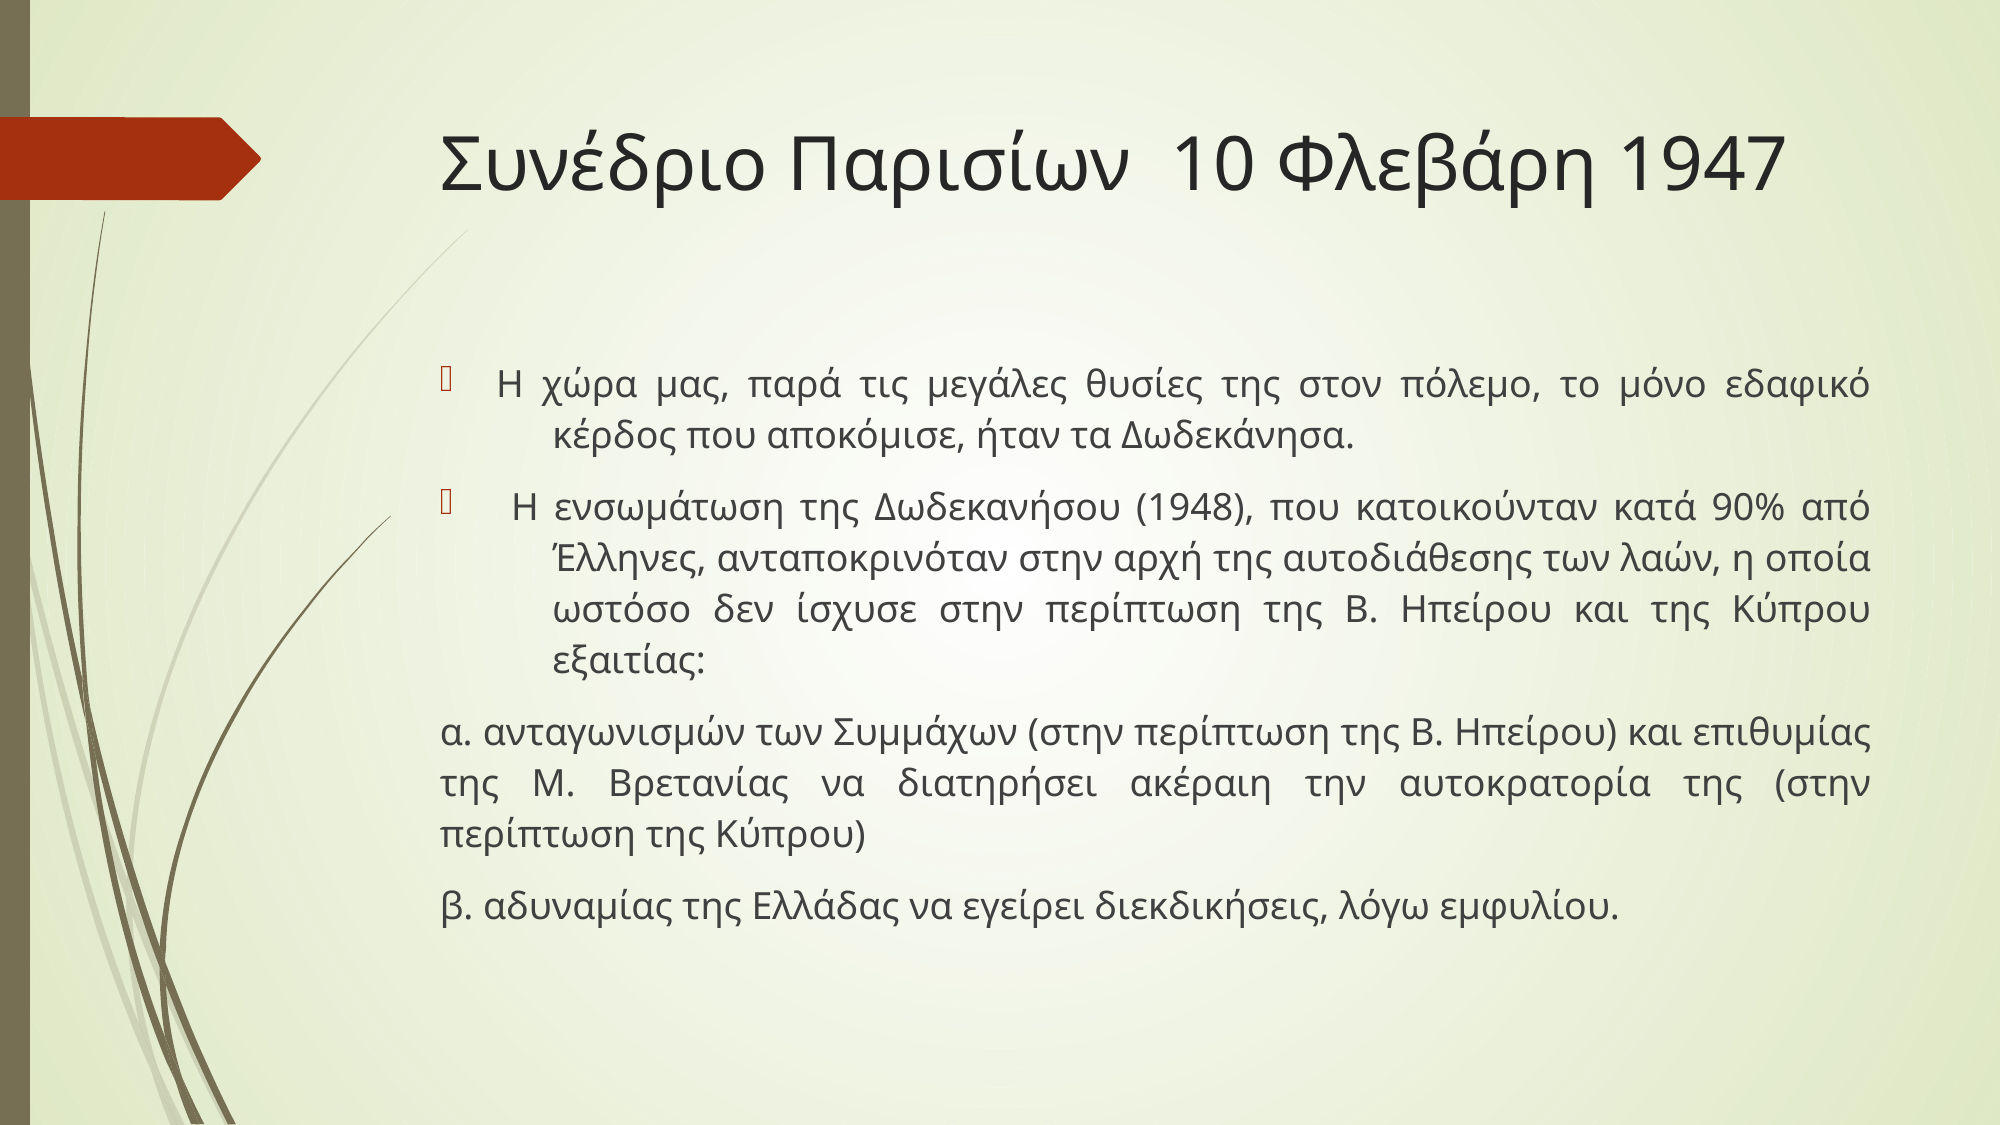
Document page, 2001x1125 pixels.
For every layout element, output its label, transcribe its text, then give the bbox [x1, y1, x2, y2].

title Συνέδριο Παρισίων 10 Φλεβάρη 1947 [425, 102, 1888, 313]
list Η χώρα μας, παρά τις μεγάλες θυσίες της στον πόλεμο, το μόνο εδαφικό κέρδος που αποκόμισε, ήταν τα Δωδεκάνησα. Η ενσωμάτωση της Δωδεκανήσου (1948), που κατοικούνταν κατά 90% από Έλληνες, ανταποκρινόταν στην αρχή της αυτοδιάθεσης των λαών, η οποία ωστόσο δεν ίσχυσε στην περίπτωση της Β. Ηπείρου και της Κύπρου εξαιτίας: α. ανταγωνισμών των Συμμάχων (στην περίπτωση της Β. Ηπείρου) και επιθυμίας της Μ. Βρετανίας να διατηρήσει ακέραιη την αυτοκρατορία της (στην περίπτωση της Κύπρου) β. αδυναμίας της Ελλάδας να εγείρει διεκδικήσεις, λόγω εμφυλίου. [424, 350, 1888, 970]
